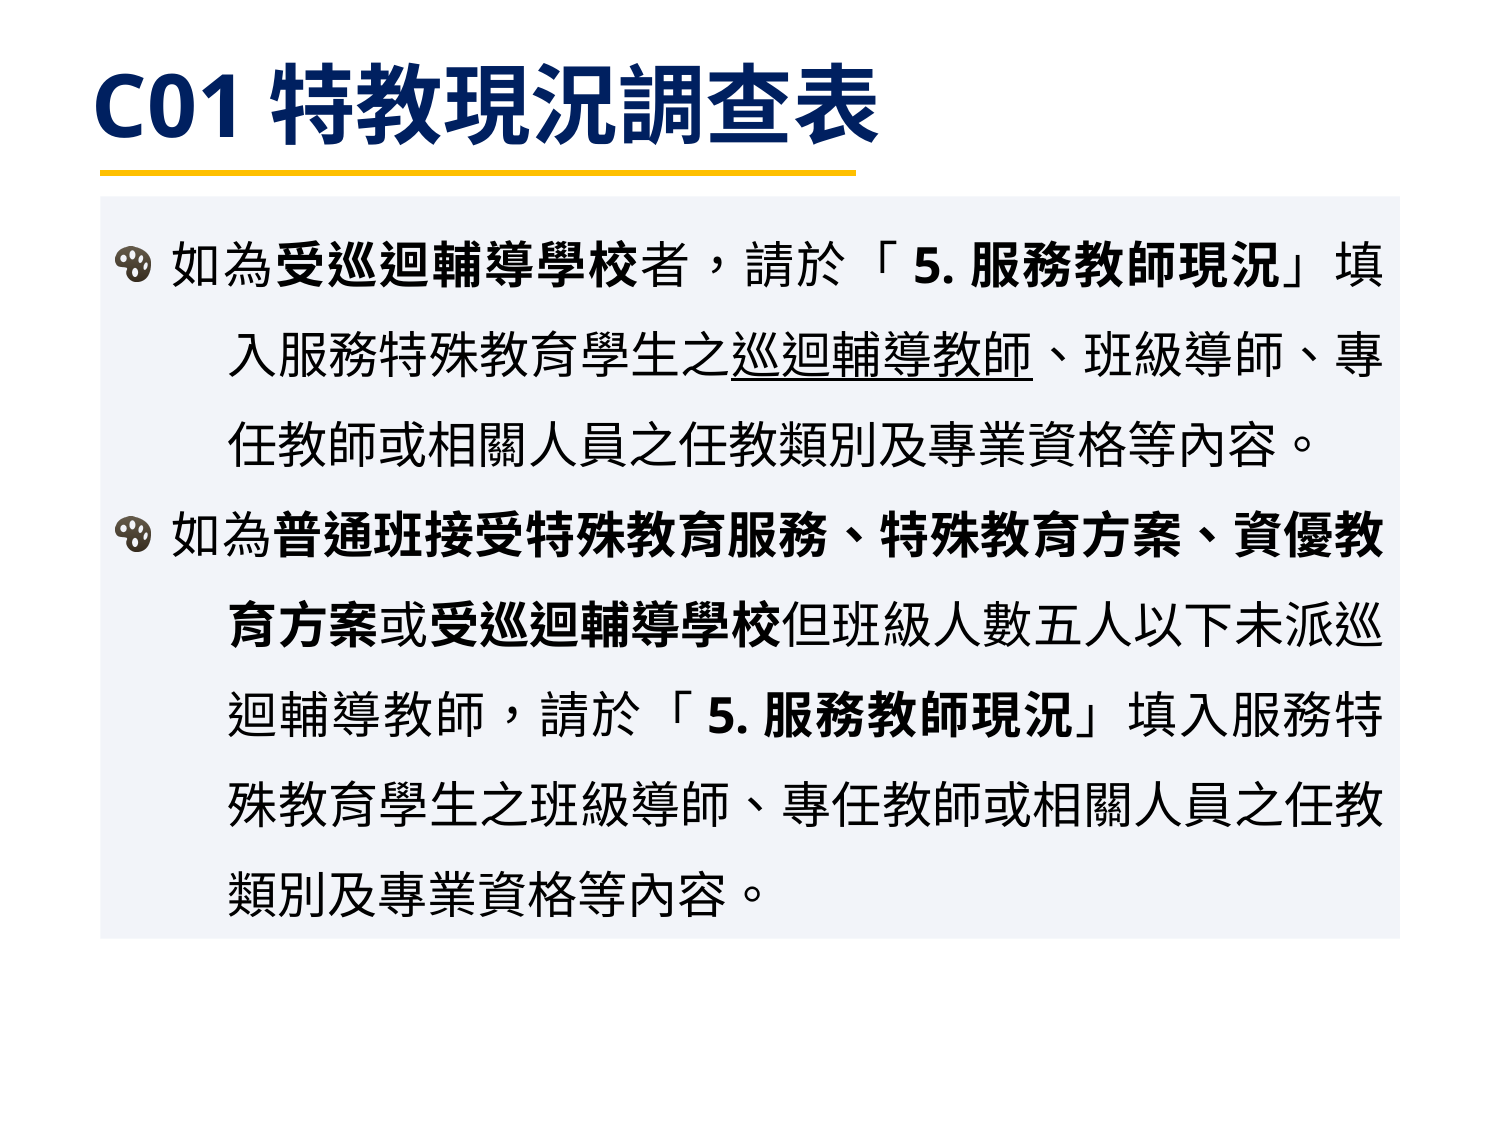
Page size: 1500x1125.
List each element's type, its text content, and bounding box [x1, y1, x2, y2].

text_box C01特教現況調查表 [76, 42, 890, 164]
text_box 如為受巡迴輔導學校者，請於「5.服務教師現況」填入服務特殊教育學生之巡迴輔導教師、班級導師、專任教師或相關人員之任教類別及專業資格等內容。 如為普通班接受特殊教育服務、特殊教育方案、資優教育方案或受巡迴輔導學校但班級人數五人以下未派巡迴輔導教師，請於「5.服務教師現況」填入服務特殊教育學生之班級導師、專任教師或相關人員之任教類別及專業資格等內容。 [100, 196, 1400, 939]
